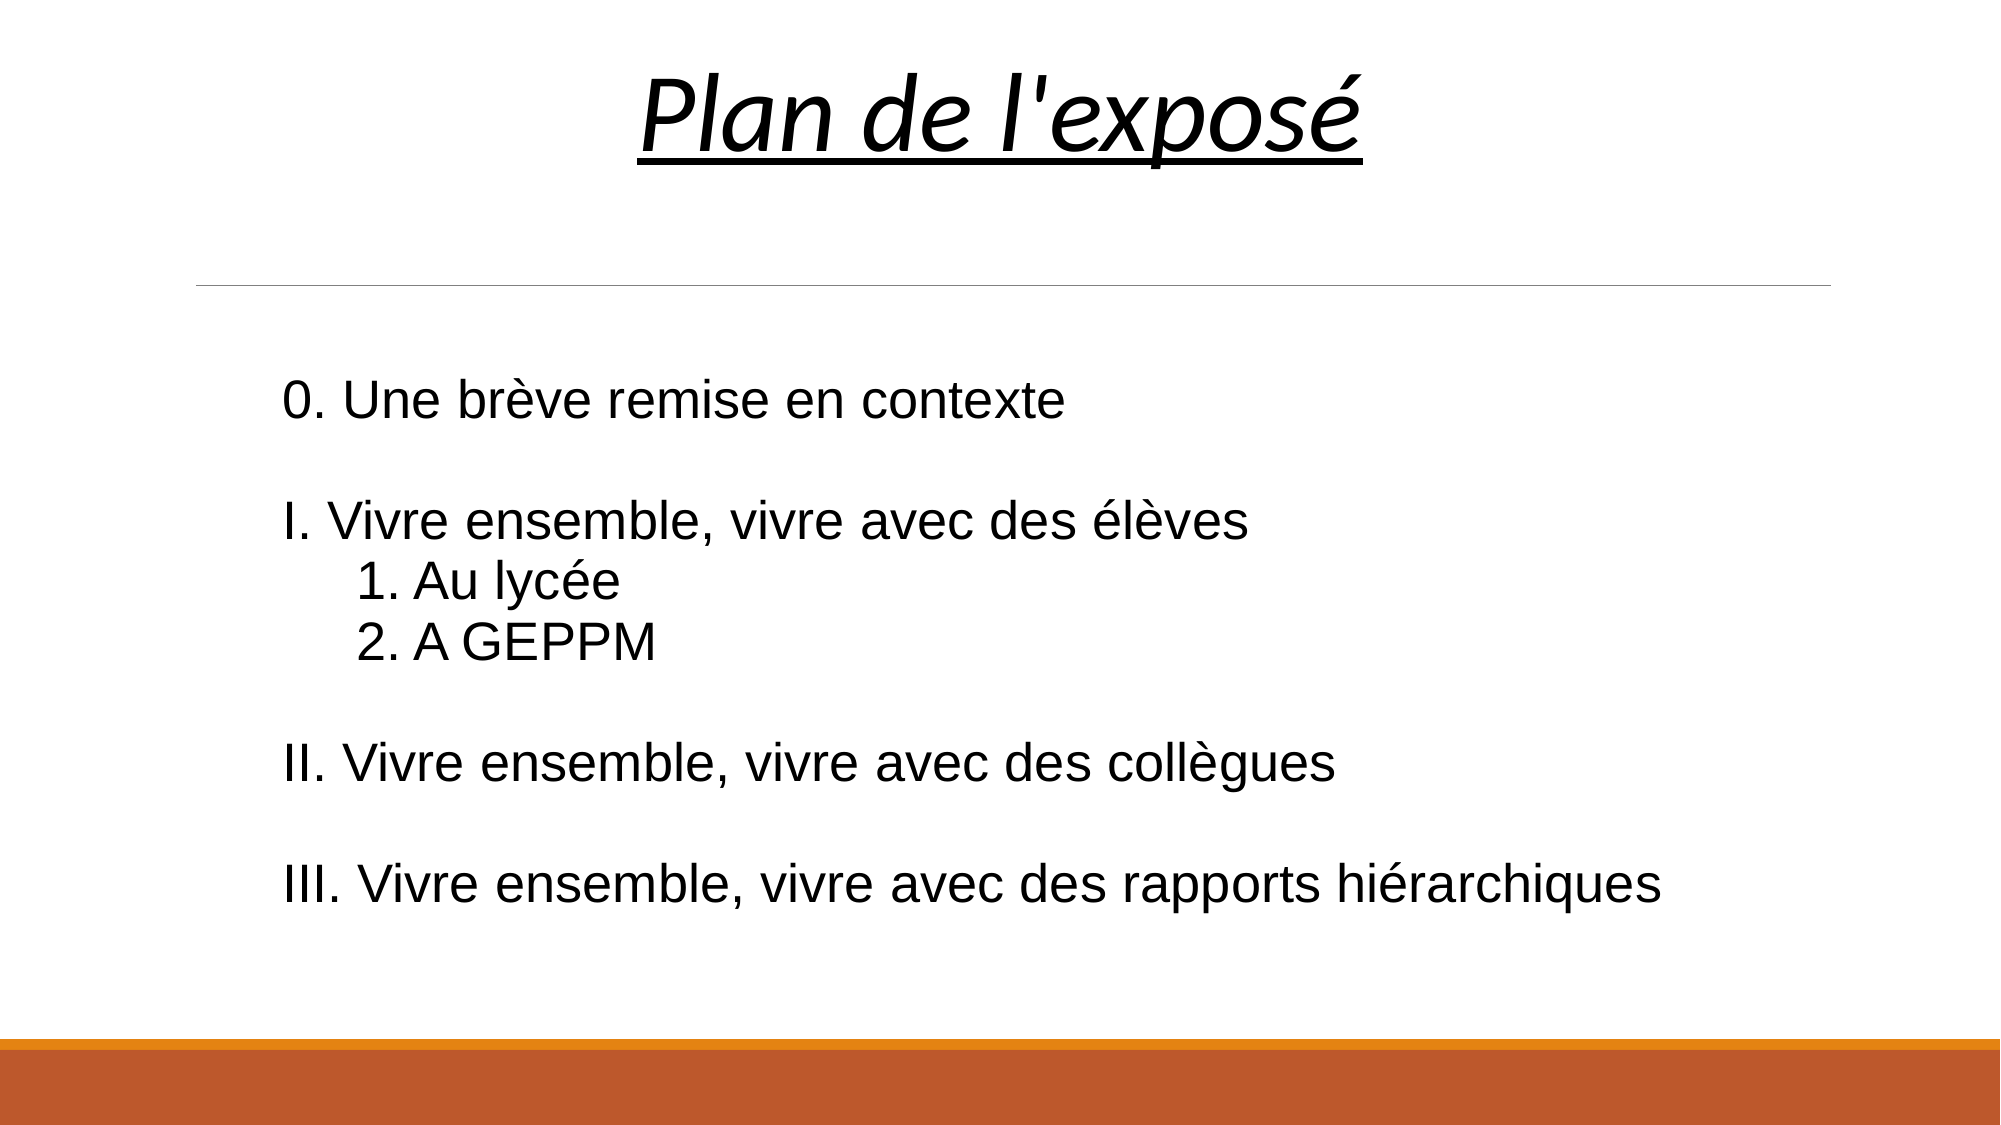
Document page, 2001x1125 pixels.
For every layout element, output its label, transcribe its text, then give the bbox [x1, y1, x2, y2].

text_box Plan de l'exposé [190, 59, 1810, 212]
text_box 0. Une brève remise en contexte I. Vivre ensemble, vivre avec des élèves 1. Au lycée 2. A GEPPM II. Vivre ensemble, vivre avec des collègues III. Vivre ensemble, vivre avec des rapports hiérarchiques [267, 361, 1733, 922]
